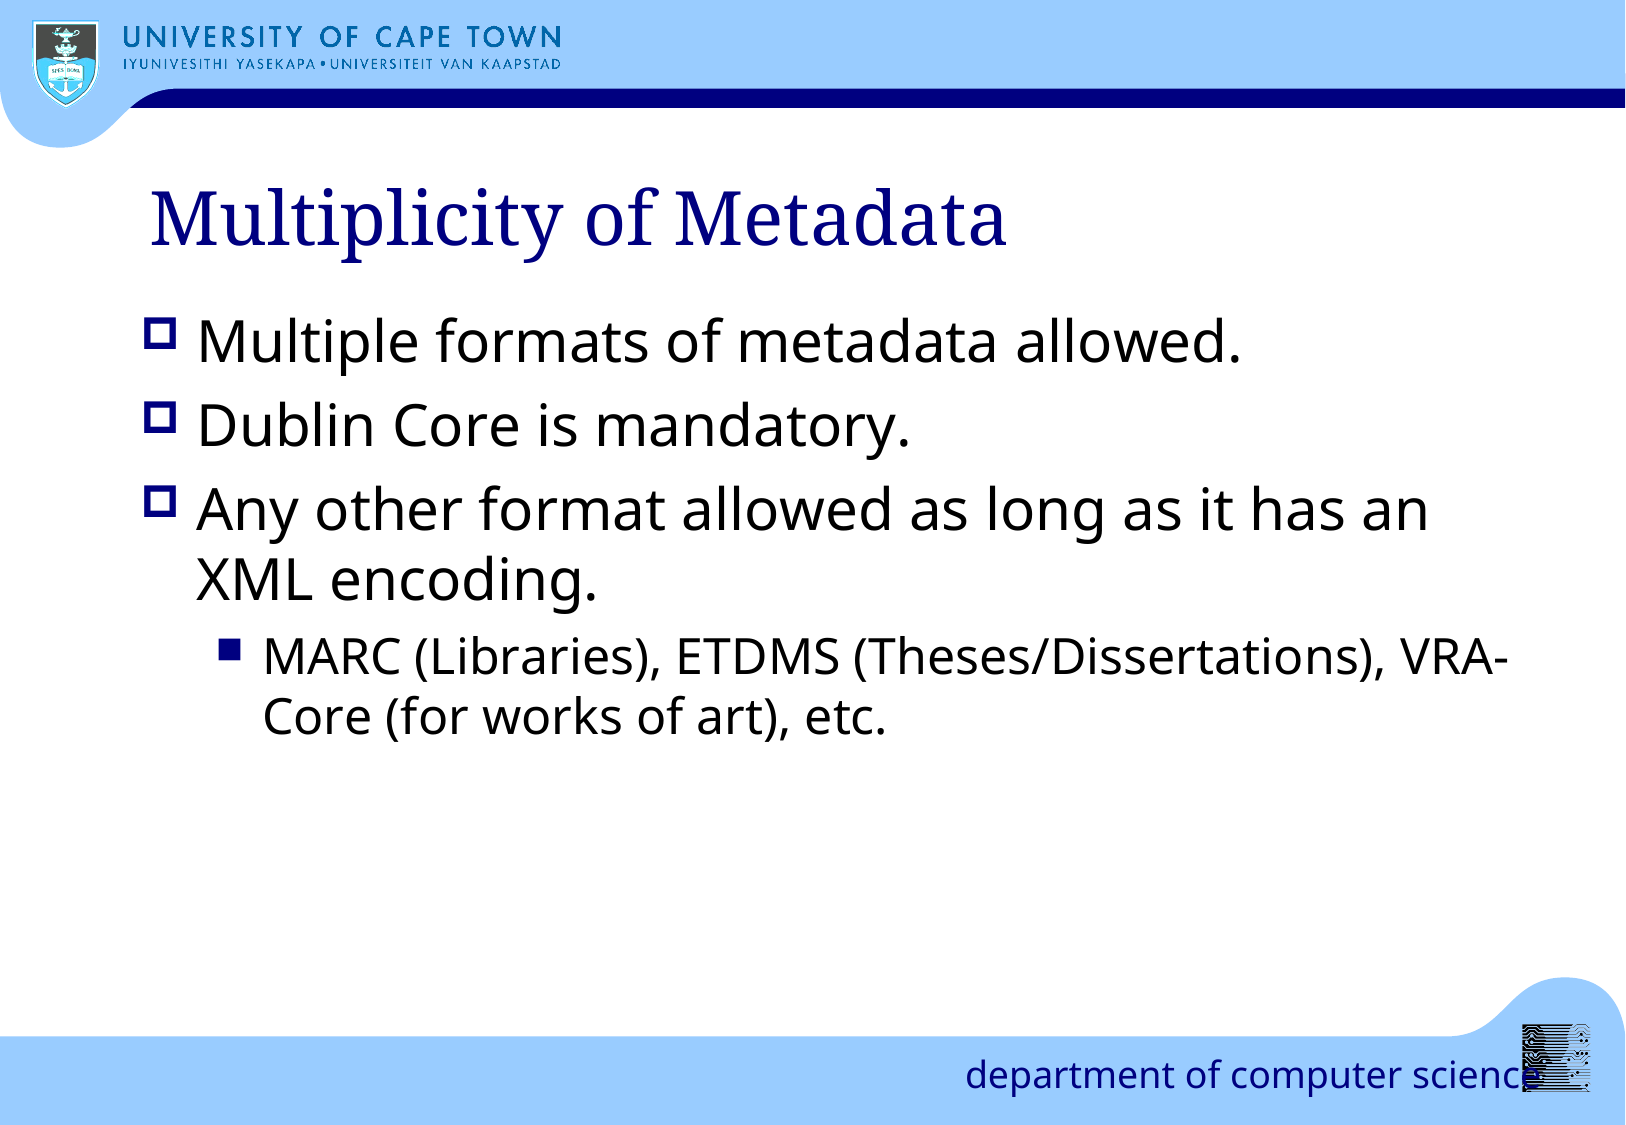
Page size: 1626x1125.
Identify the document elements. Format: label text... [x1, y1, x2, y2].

picture [1526, 1070, 1536, 1076]
list Multiple formats of metadata allowed. Dublin Core is mandatory. Any other format allowed as long as it has an XML encoding. MARC (Libraries), ETDMS (Theses/Dissertations), VRA-Core (for works of art), etc. [125, 296, 1570, 949]
picture [1522, 1024, 1591, 1092]
picture [120, 23, 563, 71]
title Multiplicity of Metadata [134, 140, 1571, 268]
